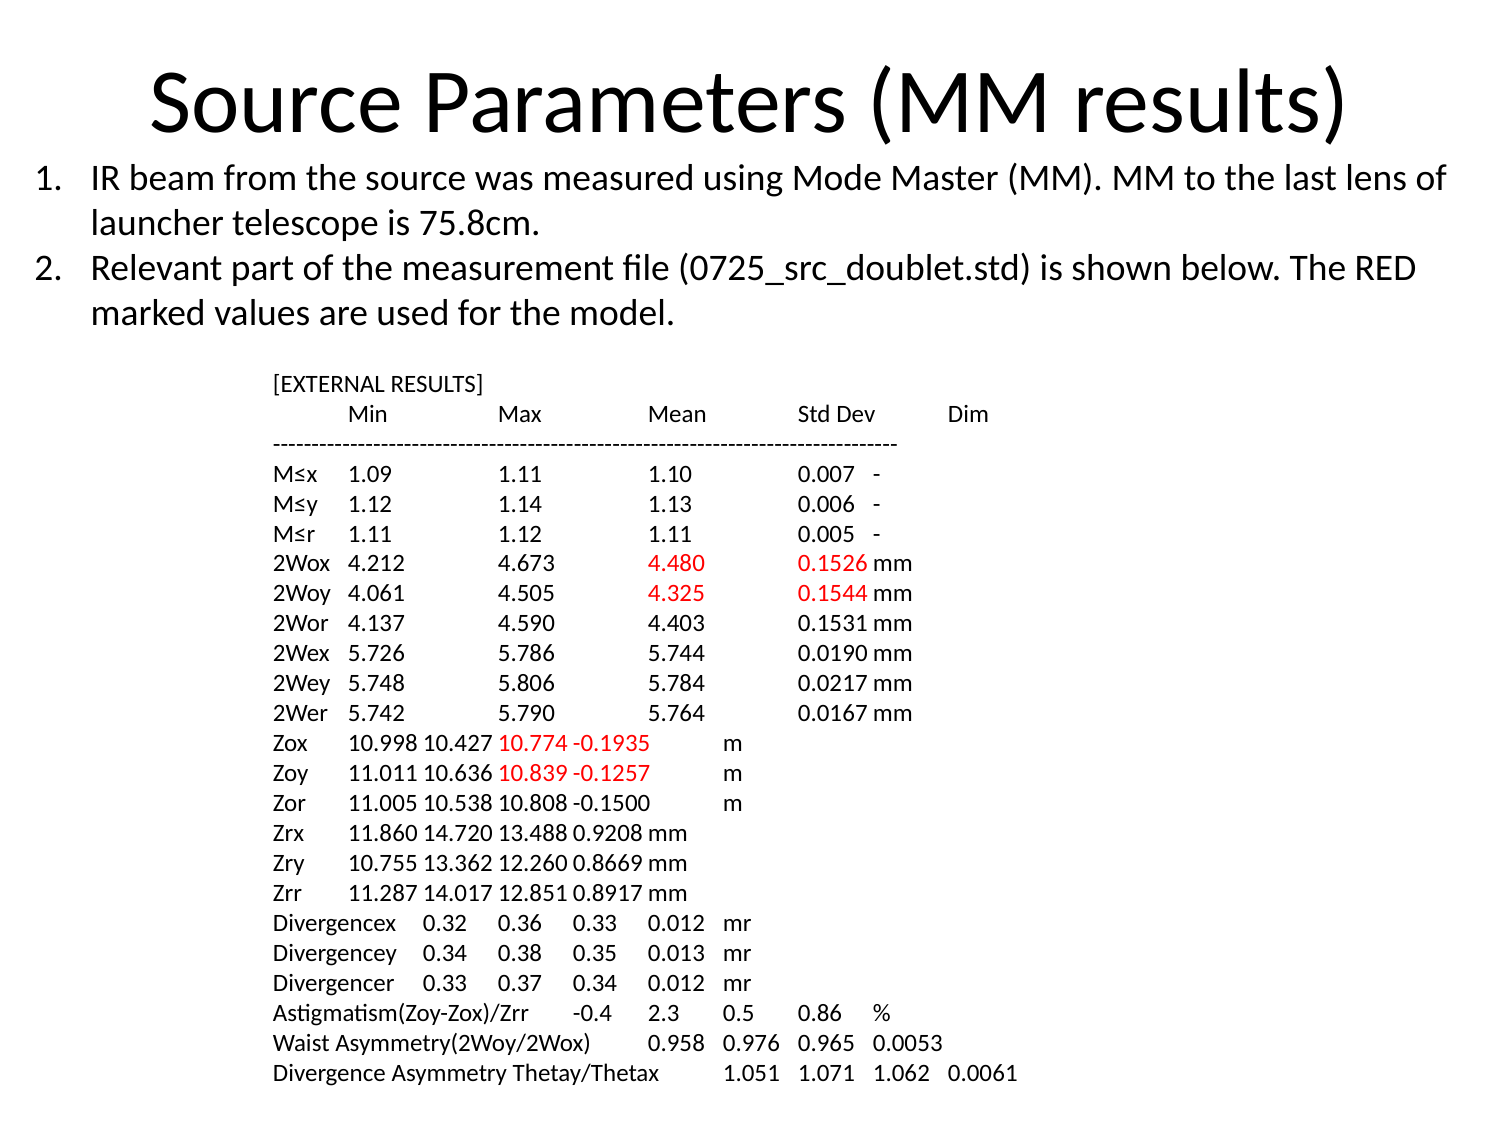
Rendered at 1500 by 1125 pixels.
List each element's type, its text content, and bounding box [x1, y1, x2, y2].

title Source Parameters (MM results) [75, 2, 1425, 145]
text_box IR beam from the source was measured using Mode Master (MM). MM to the last lens of launcher telescope is 75.8cm. Relevant part of the measurement file (0725_src_doublet.std) is shown below. The RED marked values are used for the model. [19, 145, 1478, 341]
text_box [EXTERNAL RESULTS] Min Max Mean Std Dev Dim --------------------------------------------------------------------------------- M≤x 1.09 1.11 1.10 0.007 - M≤y 1.12 1.14 1.13 0.006 - M≤r 1.11 1.12 1.11 0.005 - 2Wox 4.212 4.673 4.480 0.1526 mm 2Woy 4.061 4.505 4.325 0.1544 mm 2Wor 4.137 4.590 4.403 0.1531 mm 2Wex 5.726 5.786 5.744 0.0190 mm 2Wey 5.748 5.806 5.784 0.0217 mm 2Wer 5.742 5.790 5.764 0.0167 mm Zox 10.998 10.427 10.774 -0.1935 m Zoy 11.011 10.636 10.839 -0.1257 m Zor 11.005 10.538 10.808 -0.1500 m Zrx 11.860 14.720 13.488 0.9208 mm Zry 10.755 13.362 12.260 0.8669 mm Zrr 11.287 14.017 12.851 0.8917 mm Divergencex 0.32 0.36 0.33 0.012 mr Divergencey 0.34 0.38 0.35 0.013 mr Divergencer 0.33 0.37 0.34 0.012 mr Astigmatism(Zoy-Zox)/Zrr -0.4 2.3 0.5 0.86 % Waist Asymmetry(2Woy/2Wox) 0.958 0.976 0.965 0.0053 Divergence Asymmetry Thetay/Thetax 1.051 1.071 1.062 0.0061 [258, 359, 1245, 1094]
